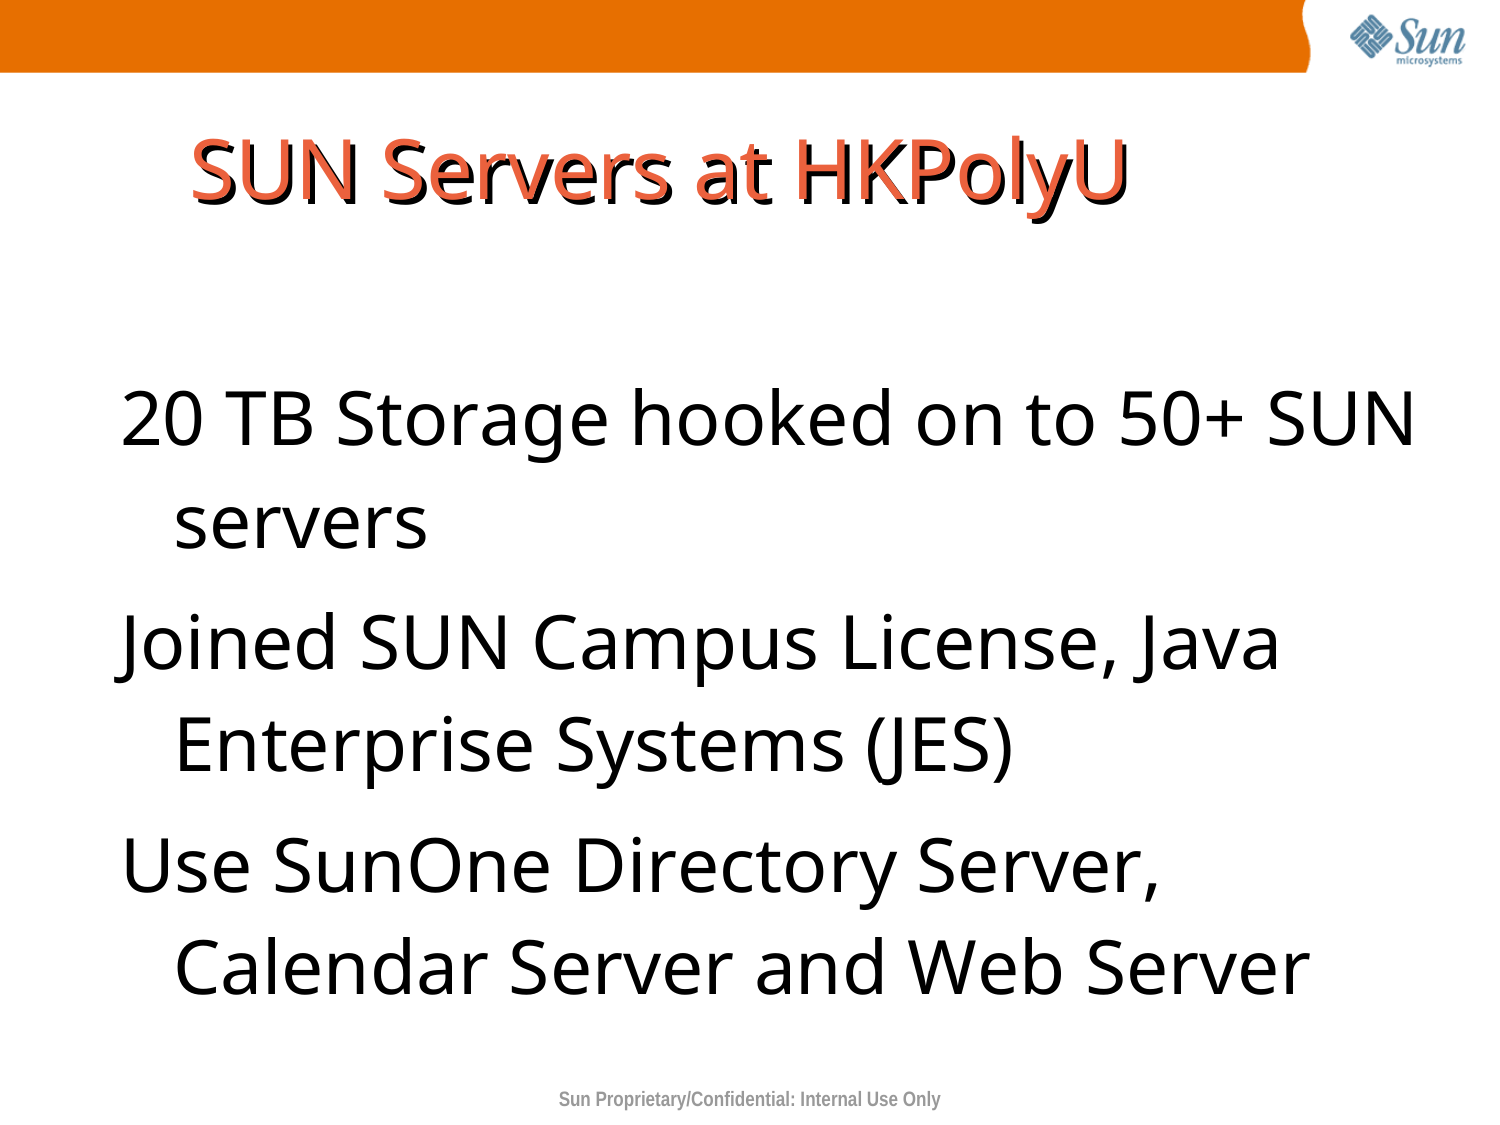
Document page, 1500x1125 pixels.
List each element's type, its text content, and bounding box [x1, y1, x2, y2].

list 20 TB Storage hooked on to 50+ SUN servers Joined SUN Campus License, Java Enterprise Systems (JES) Use SunOne Directory Server, Calendar Server and Web Server [87, 259, 1500, 1023]
picture [0, 0, 1500, 75]
title SUN Servers at HKPolyU [174, 49, 1413, 259]
